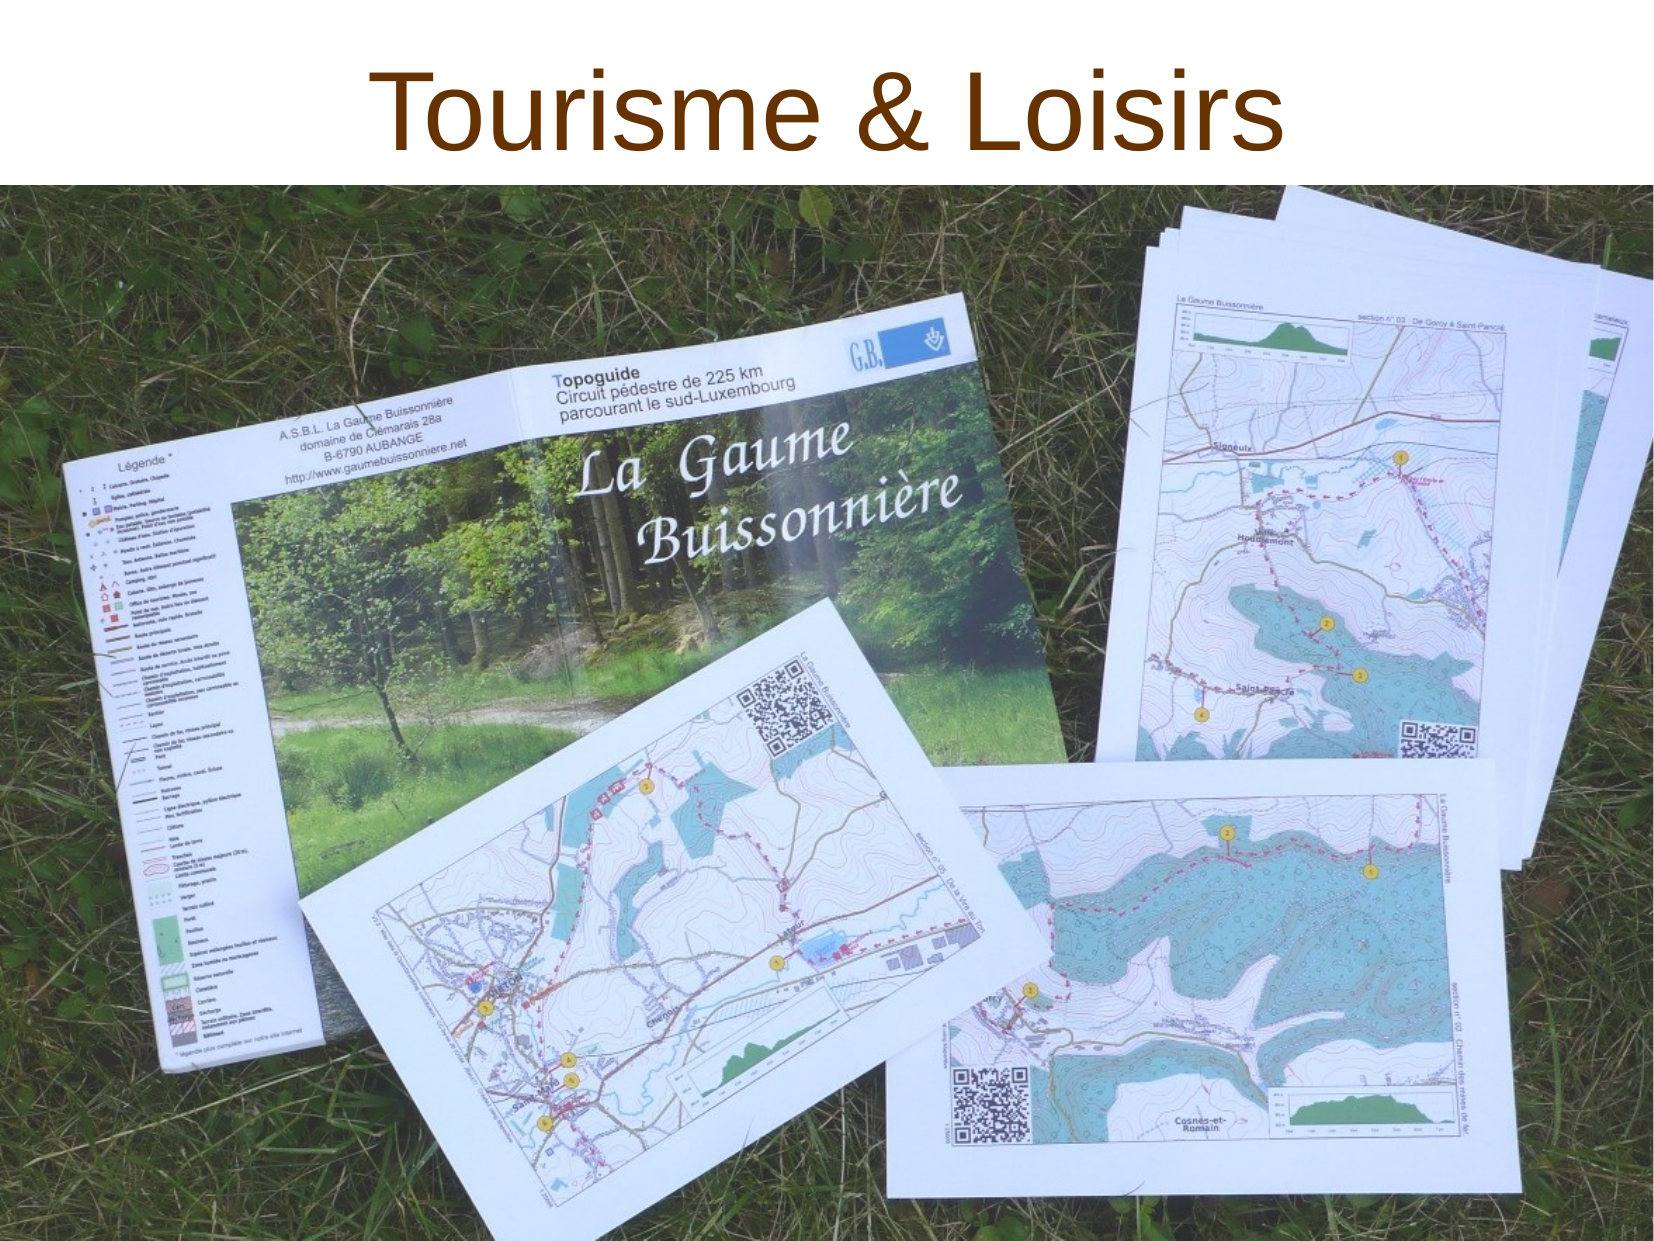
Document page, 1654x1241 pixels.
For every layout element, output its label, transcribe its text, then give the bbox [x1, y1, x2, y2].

picture [0, 185, 1654, 1241]
title Tourisme & Loisirs [82, 40, 1572, 182]
